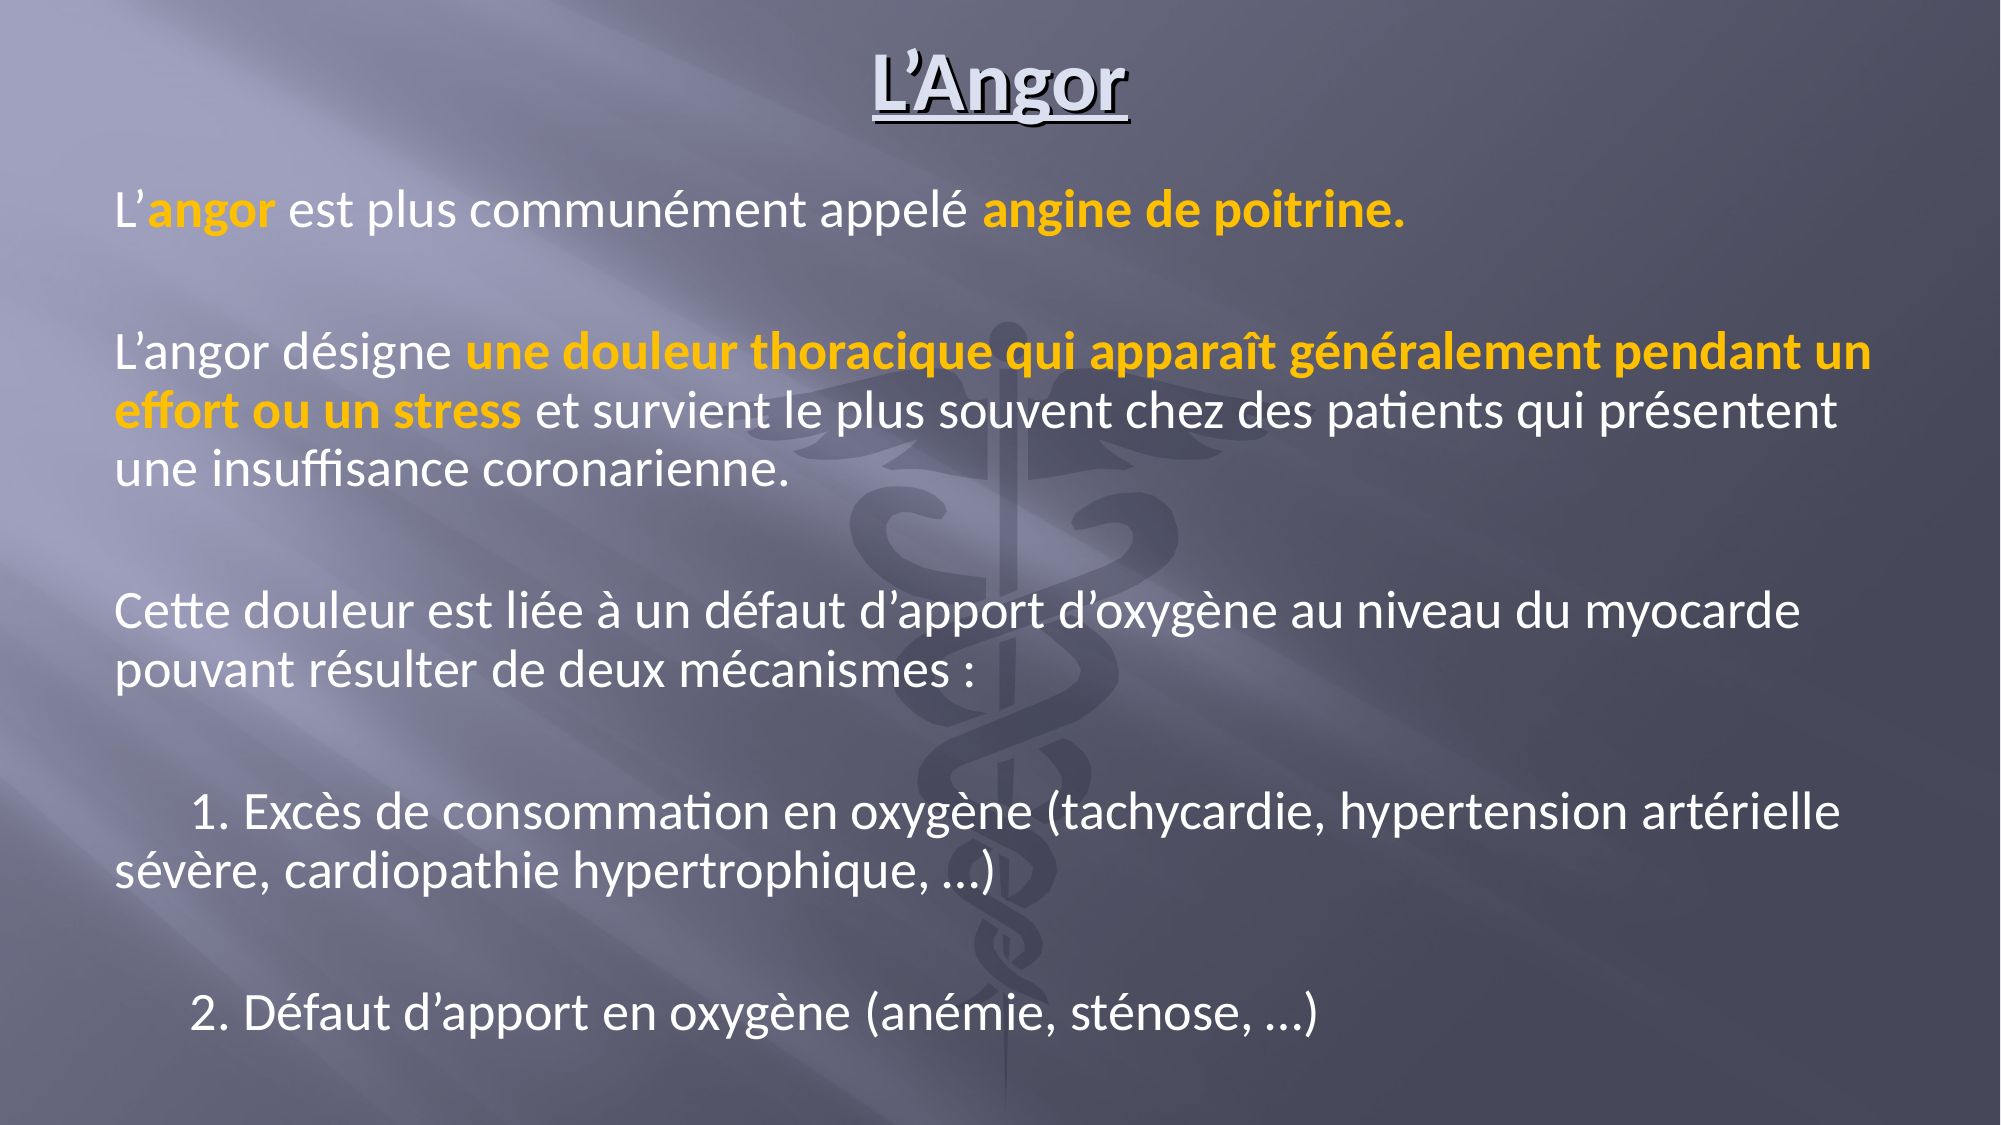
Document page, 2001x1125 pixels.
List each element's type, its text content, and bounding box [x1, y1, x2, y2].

list L’angor est plus communément appelé angine de poitrine. L’angor désigne une douleur thoracique qui apparaît généralement pendant un effort ou un stress et survient le plus souvent chez des patients qui présentent une insuffisance coronarienne. Cette douleur est liée à un défaut d’apport d’oxygène au niveau du myocarde pouvant résulter de deux mécanismes : 1. Excès de consommation en oxygène (tachycardie, hypertension artérielle sévère, cardiopathie hypertrophique, …) 2. Défaut d’apport en oxygène (anémie, sténose, …) [99, 173, 1940, 1060]
title L’Angor [99, 15, 1900, 136]
